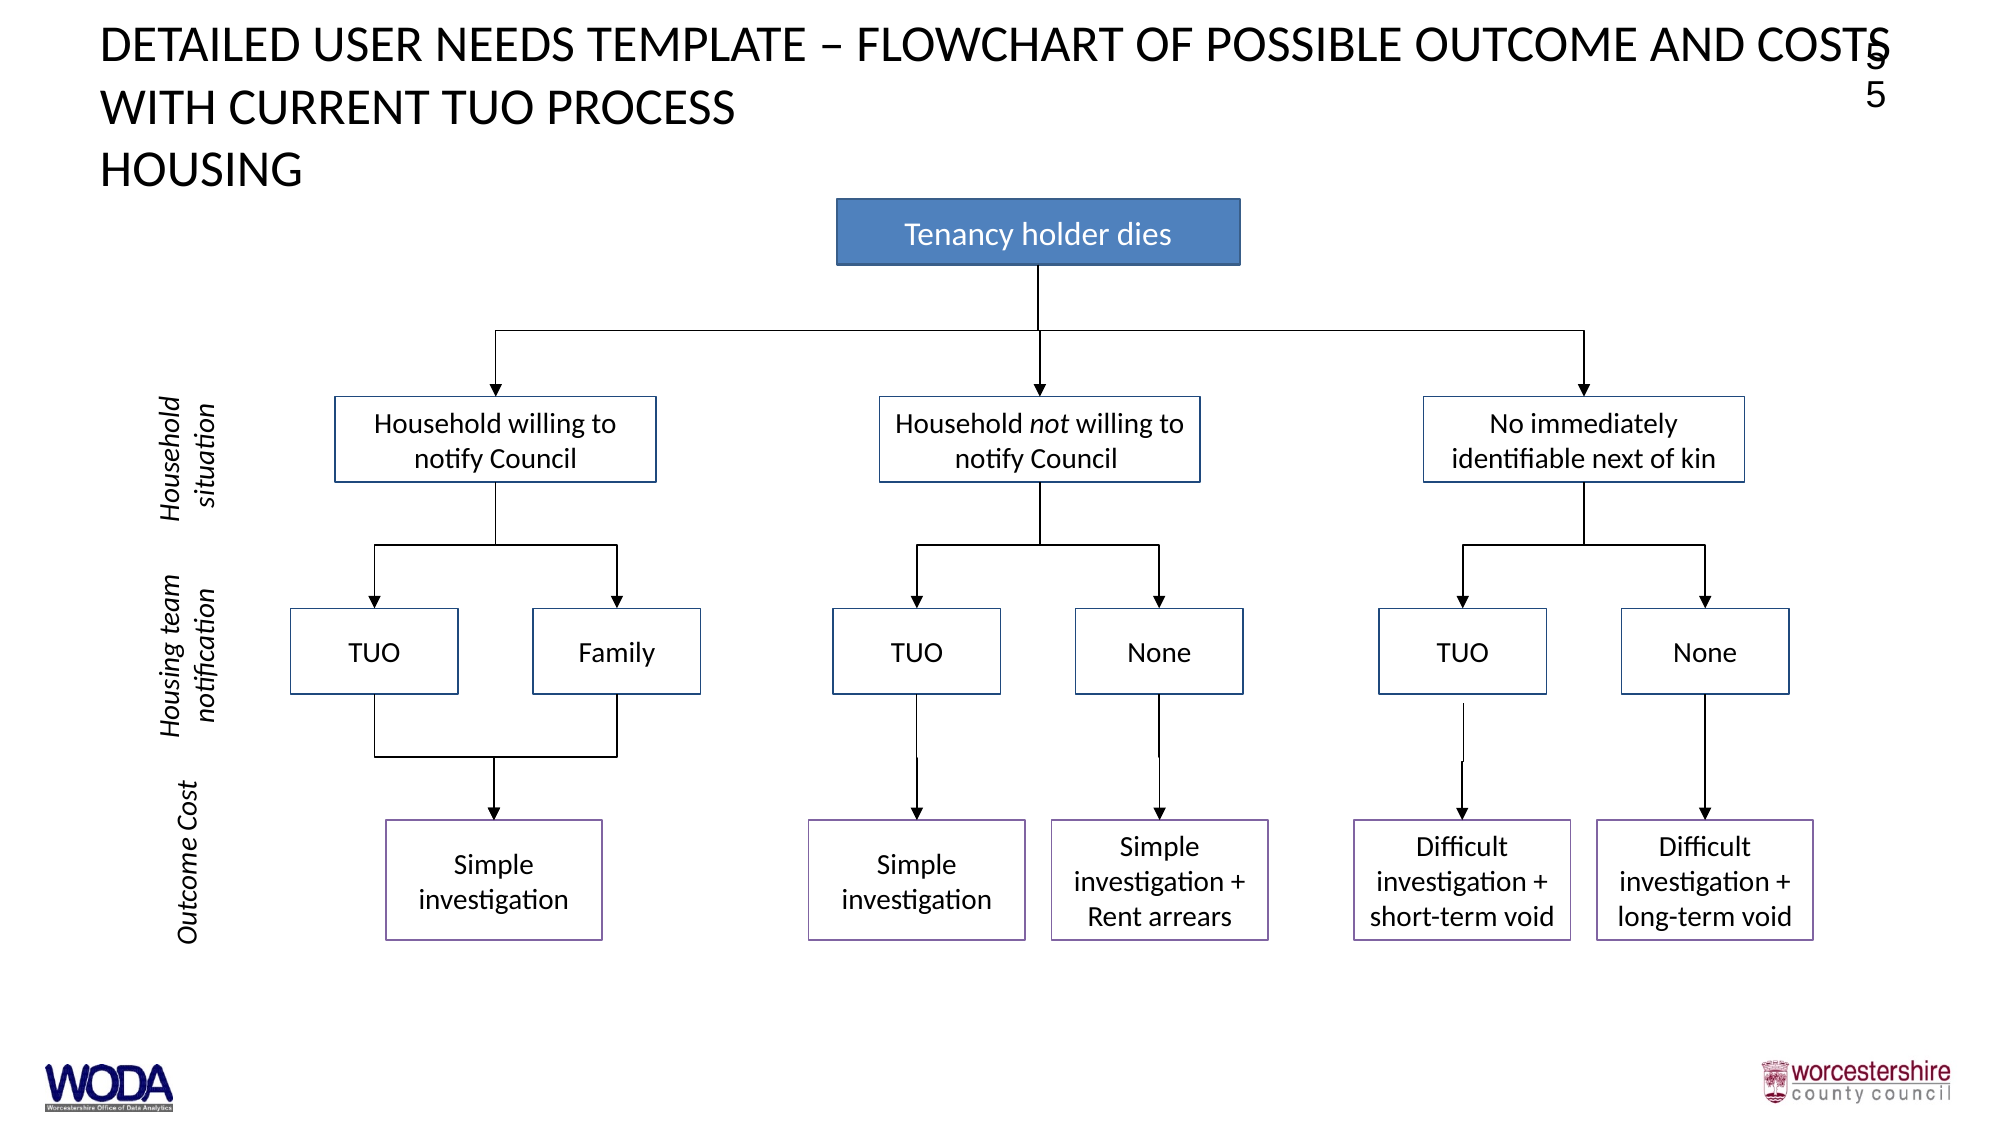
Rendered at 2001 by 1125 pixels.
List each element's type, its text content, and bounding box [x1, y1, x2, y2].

picture [45, 1064, 173, 1112]
text_box Household willing to notify Council [335, 396, 656, 483]
text_box Simple investigation [385, 820, 602, 940]
title DETAILED USER NEEDS TEMPLATE – FLOWCHART OF POSSIBLE OUTCOME AND COSTS WITH CURRENT TUO PROCESS HOUSING [99, 9, 1900, 198]
text_box TUO [833, 608, 1001, 695]
text_box Housing team notification [152, 564, 218, 748]
text_box TUO [1379, 608, 1547, 695]
text_box No immediately identifiable next of kin [1423, 396, 1745, 483]
text_box None [1621, 608, 1789, 695]
text_box Simple investigation [808, 820, 1025, 940]
text_box TUO [290, 608, 459, 695]
text_box None [1075, 608, 1243, 695]
text_box Family [533, 608, 701, 695]
text_box Household not willing to notify Council [879, 396, 1201, 483]
picture [1749, 1049, 1971, 1114]
text_box Difficult investigation + long-term void [1596, 820, 1814, 940]
text_box Simple investigation + Rent arrears [1051, 820, 1268, 940]
text_box Difficult investigation + short-term void [1354, 820, 1571, 940]
text_box Tenancy holder dies [836, 198, 1240, 265]
text_box Outcome Cost [152, 771, 218, 955]
text_box Household situation [152, 330, 218, 564]
